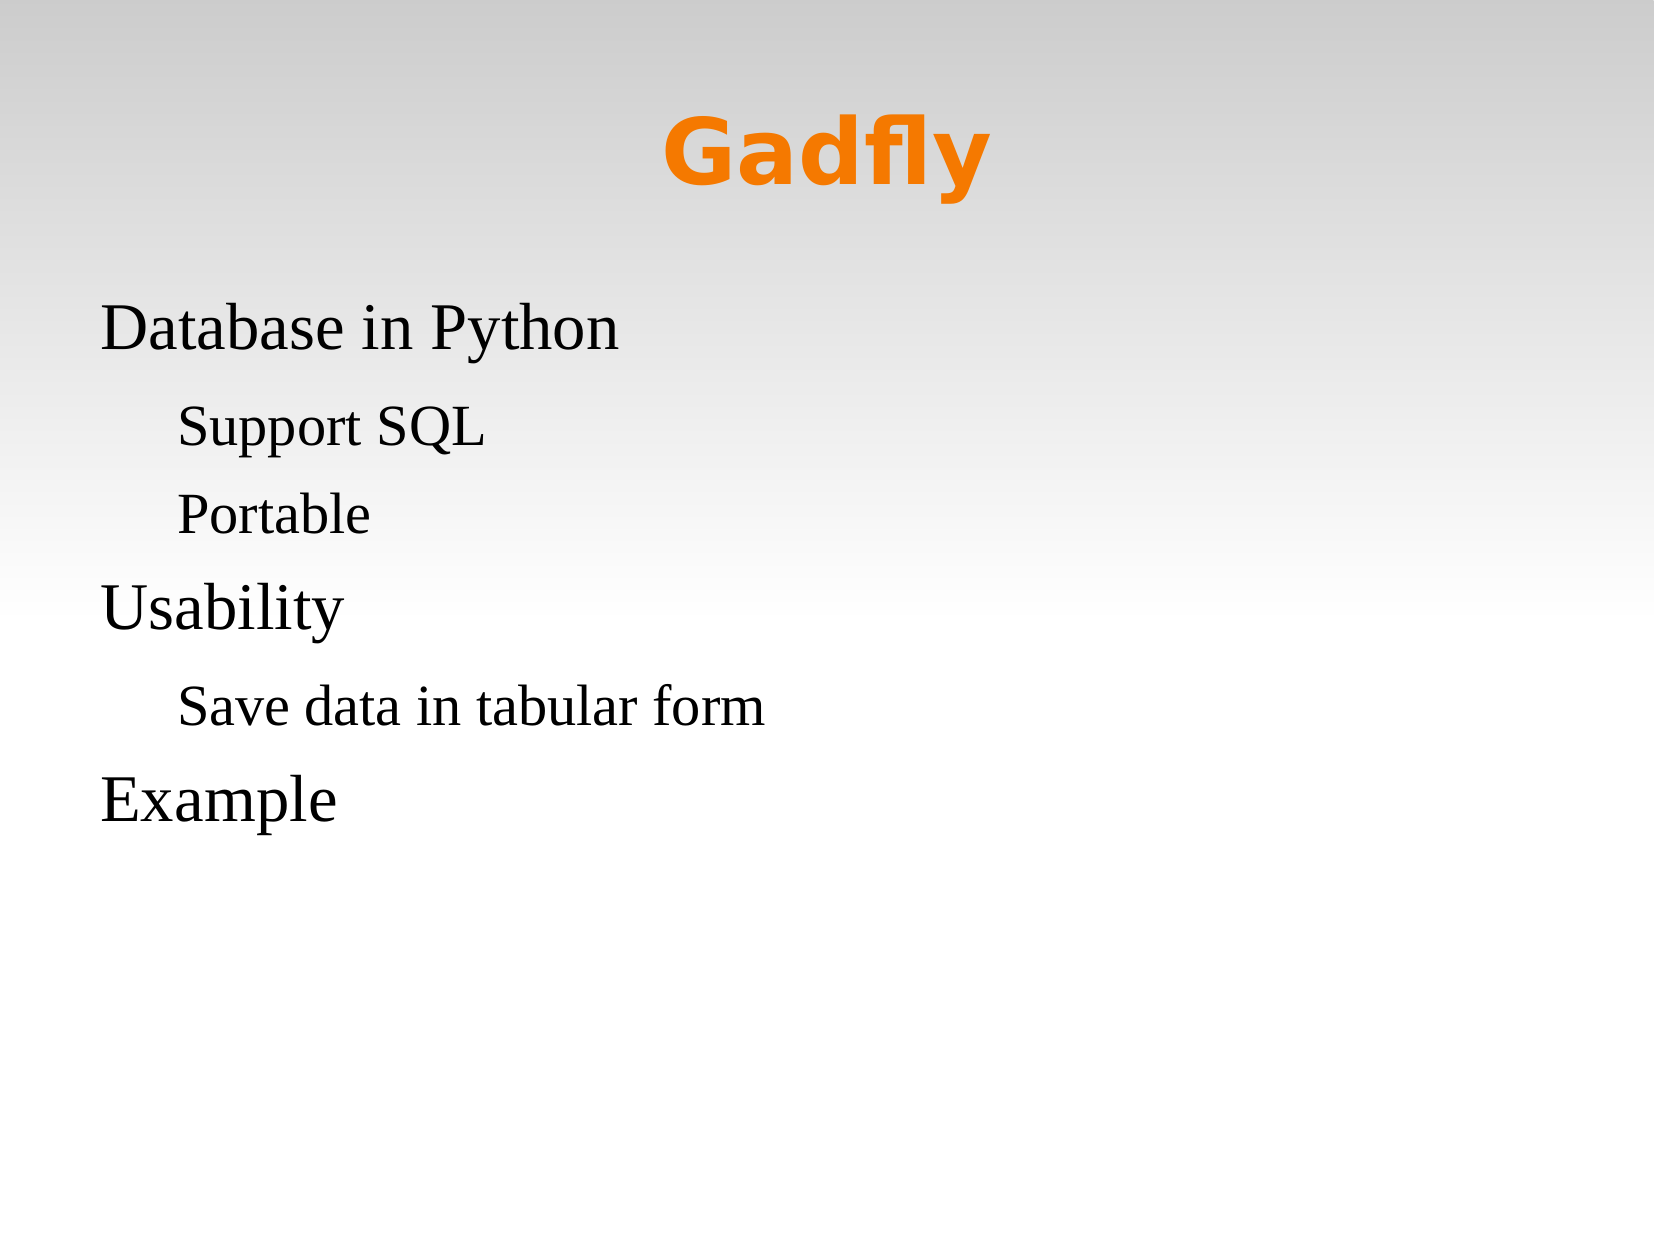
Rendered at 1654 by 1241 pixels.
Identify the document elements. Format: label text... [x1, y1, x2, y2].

list Database in Python Support SQL Portable Usability Save data in tabular form Example [82, 290, 1571, 1094]
title Gadfly [82, 56, 1571, 250]
